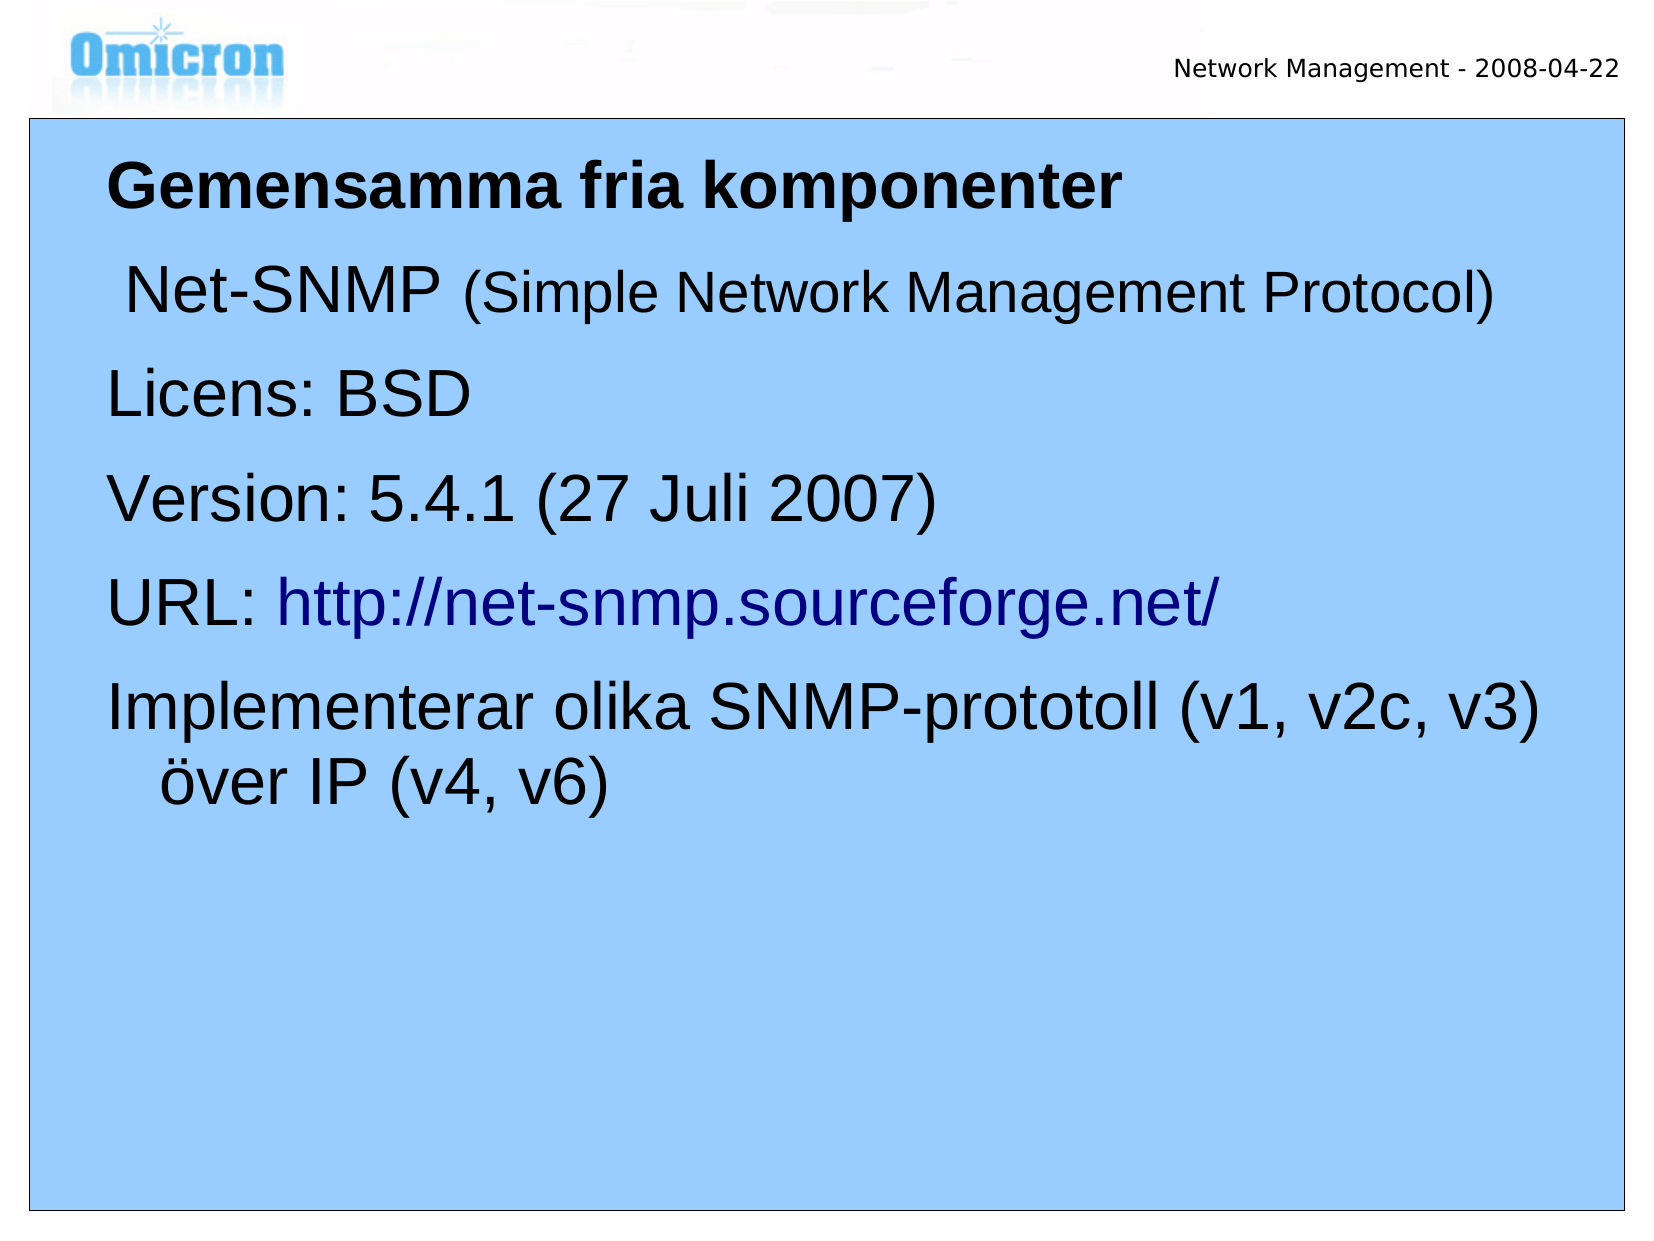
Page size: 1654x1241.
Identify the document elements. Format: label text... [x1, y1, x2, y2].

text_box Network Management - 2008-04-22 [1158, 46, 1636, 91]
list Gemensamma fria komponenter Net-SNMP (Simple Network Management Protocol) Licens: BSD Version: 5.4.1 (27 Juli 2007) URL: http://net-snmp.sourceforge.net/ Implementerar olika SNMP-prototoll (v1, v2c, v3) över IP (v4, v6) [88, 147, 1577, 1241]
picture [29, 0, 1211, 118]
text_box [29, 118, 1625, 1211]
